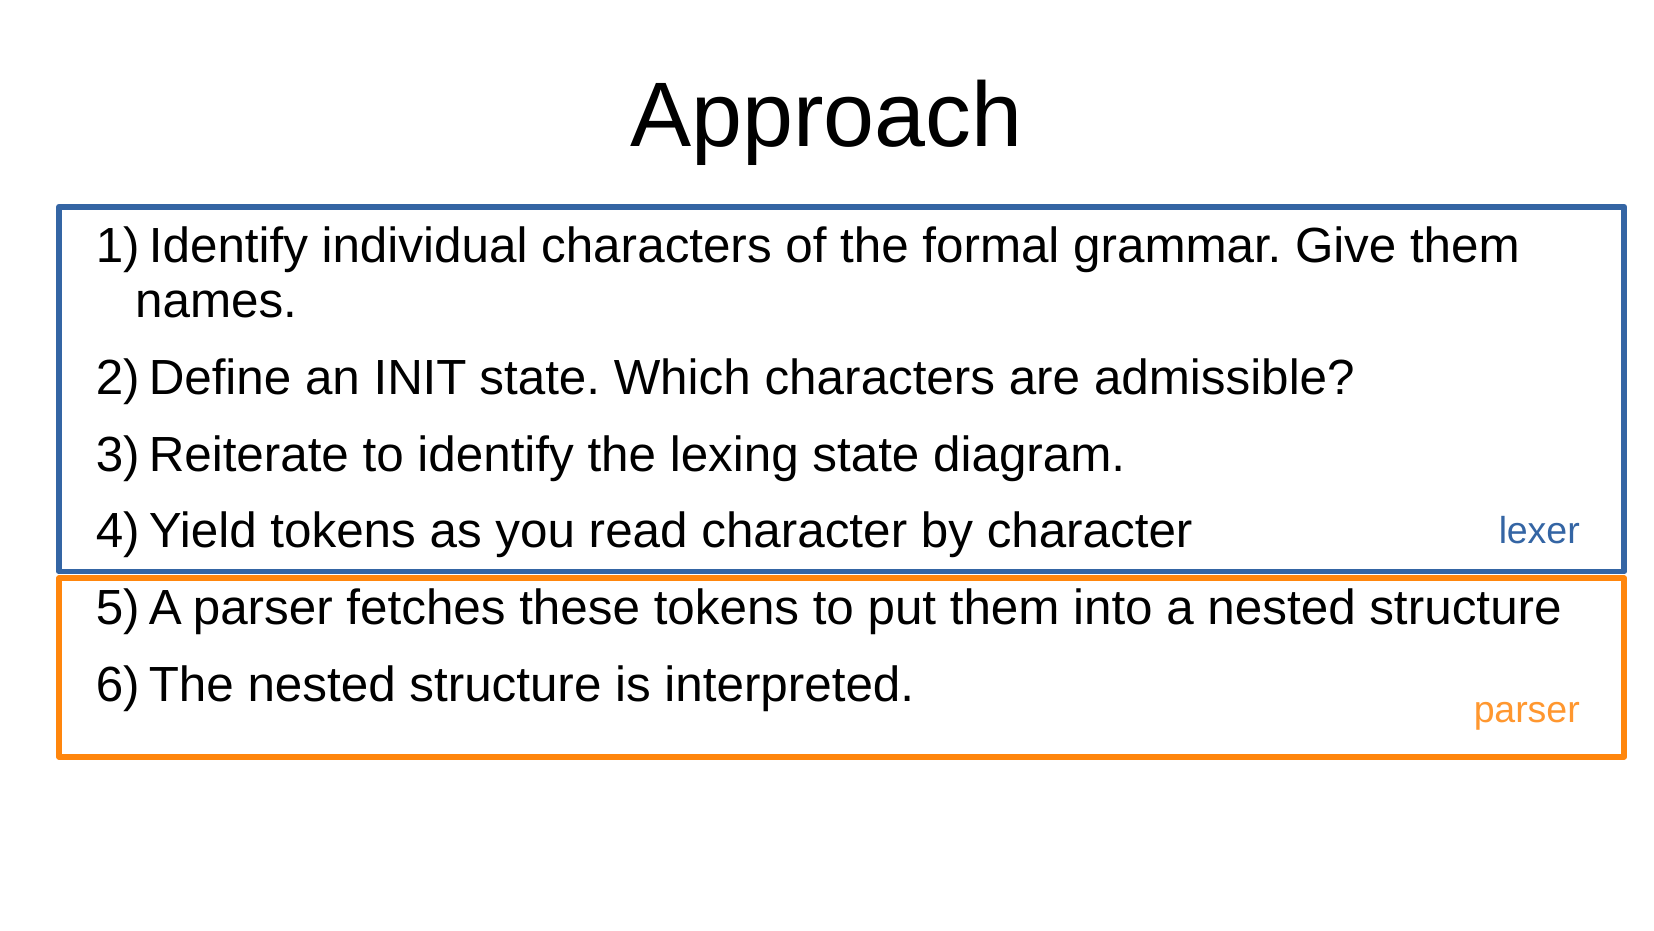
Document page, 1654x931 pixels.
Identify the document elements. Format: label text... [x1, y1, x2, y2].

text_box lexer [1358, 501, 1595, 559]
list Identify individual characters of the formal grammar. Give them names. Define an INIT state. Which characters are admissible? Reiterate to identify the lexing state diagram. Yield tokens as you read character by character A parser fetches these tokens to put them into a nested structure The nested structure is interpreted. [82, 581, 1571, 754]
title Approach [82, 37, 1571, 193]
list Identify individual characters of the formal grammar. Give them names. Define an INIT state. Which characters are admissible? Reiterate to identify the lexing state diagram. Yield tokens as you read character by character A parser fetches these tokens to put them into a nested structure The nested structure is interpreted. [82, 217, 1571, 569]
text_box parser [1387, 681, 1595, 781]
